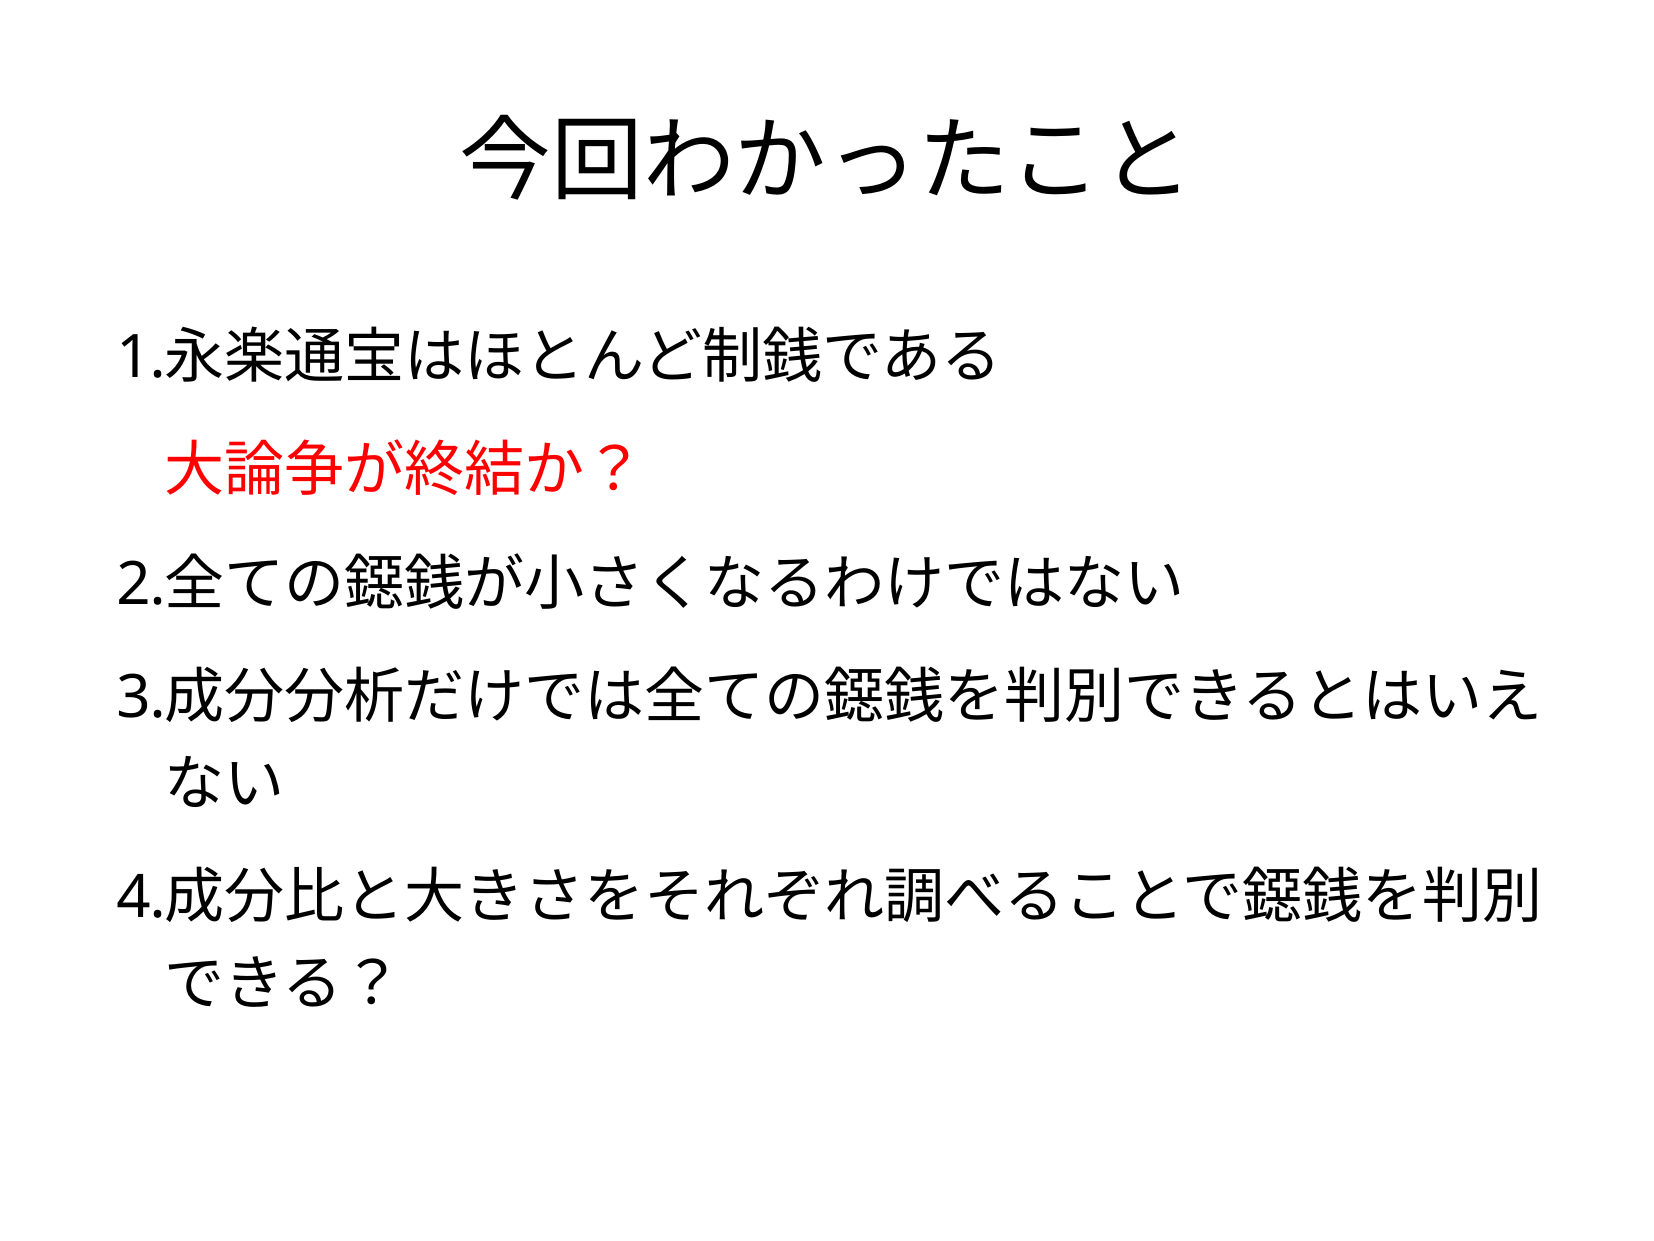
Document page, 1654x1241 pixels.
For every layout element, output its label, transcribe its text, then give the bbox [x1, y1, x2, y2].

title 今回わかったこと [82, 49, 1571, 257]
list 永楽通宝はほとんど制銭である 大論争が終結か？ 全ての鐚銭が小さくなるわけではない 成分分析だけでは全ての鐚銭を判別できるとはいえない 成分比と大きさをそれぞれ調べることで鐚銭を判別できる？ [100, 307, 1556, 1028]
